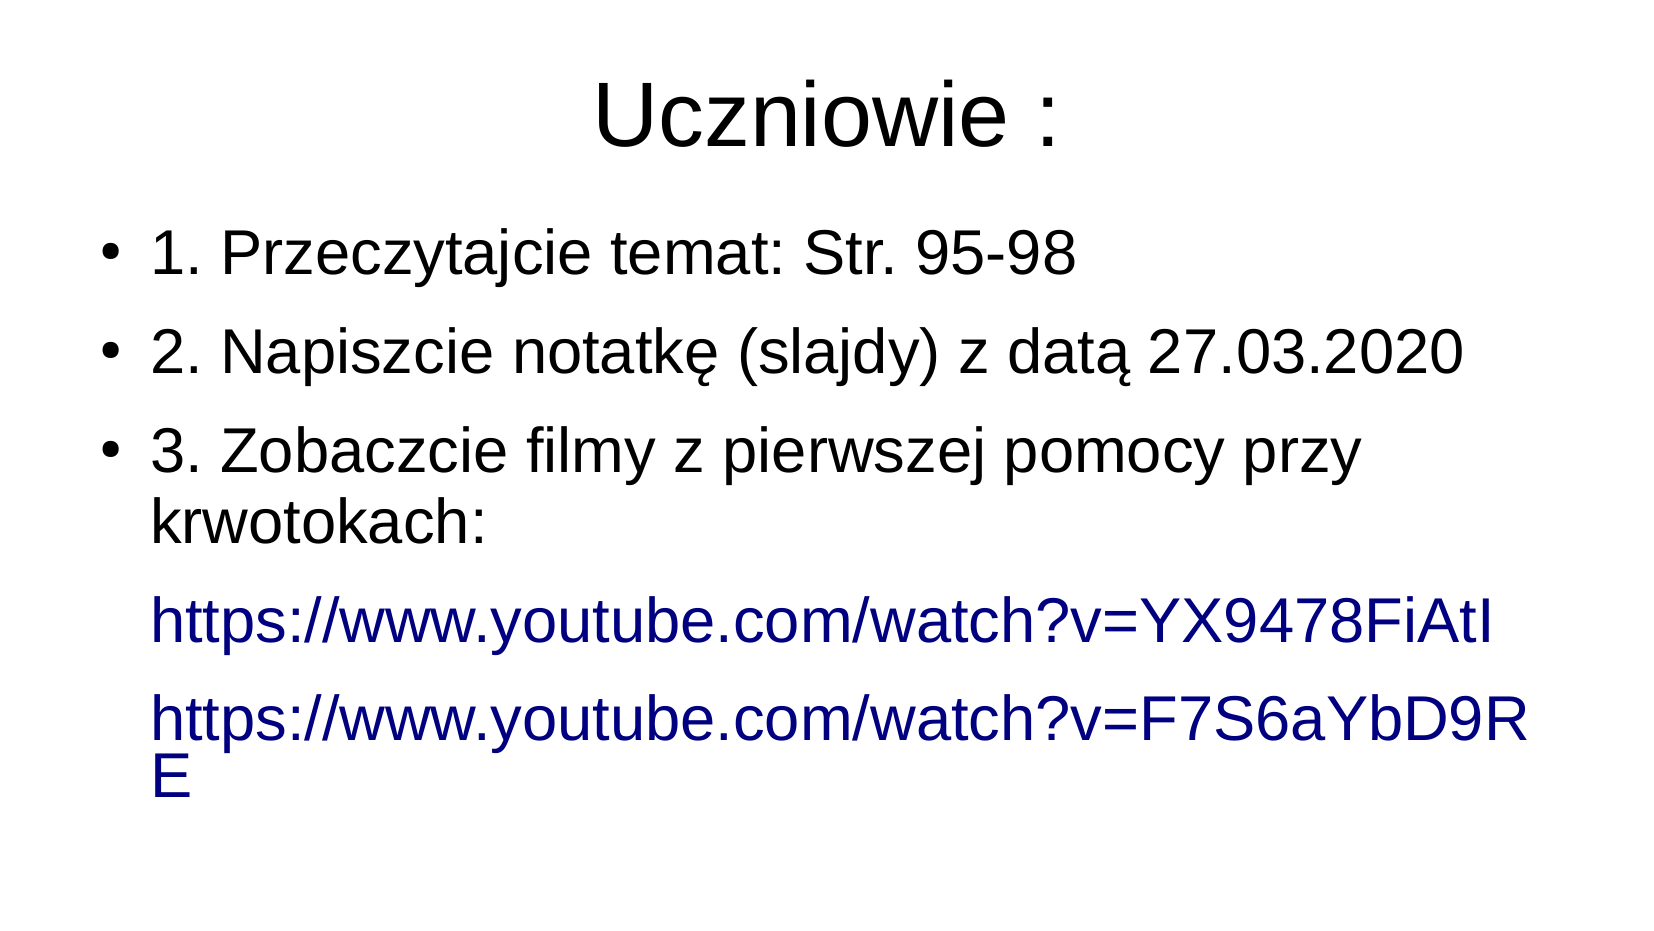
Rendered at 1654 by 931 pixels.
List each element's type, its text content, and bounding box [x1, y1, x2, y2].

title Uczniowie : [82, 37, 1571, 193]
list 1. Przeczytajcie temat: Str. 95-98 2. Napiszcie notatkę (slajdy) z datą 27.03.2020 3. Zobaczcie filmy z pierwszej pomocy przy krwotokach: https://www.youtube.com/watch?v=YX9478FiAtI https://www.youtube.com/watch?v=F7S6aYbD9RE [82, 217, 1571, 758]
